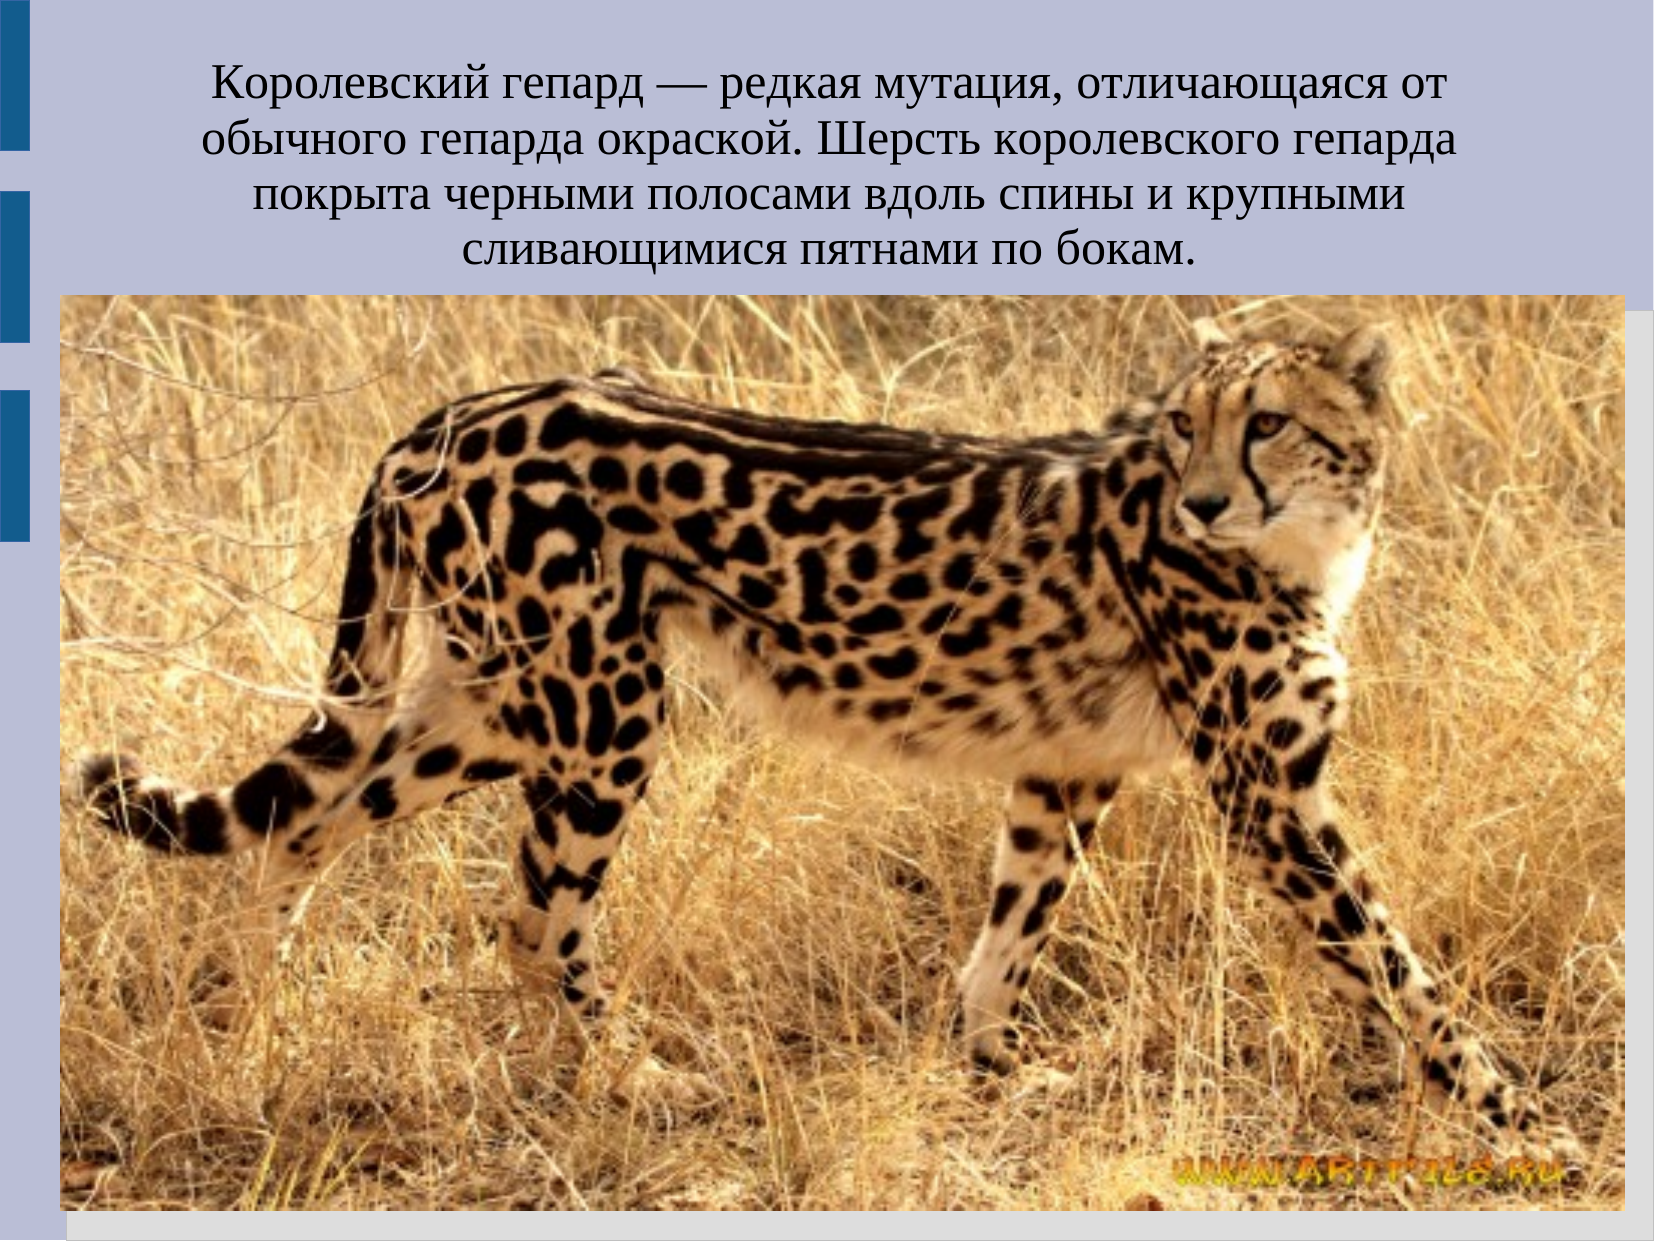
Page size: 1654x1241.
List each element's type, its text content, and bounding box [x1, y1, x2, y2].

picture [60, 295, 1625, 1211]
subtitle Королевский гепард — редкая мутация, отличающаяся от обычного гепарда окраской. Шерсть королевского гепарда покрыта черными полосами вдоль спины и крупными сливающимися пятнами по бокам. [123, 0, 1536, 295]
